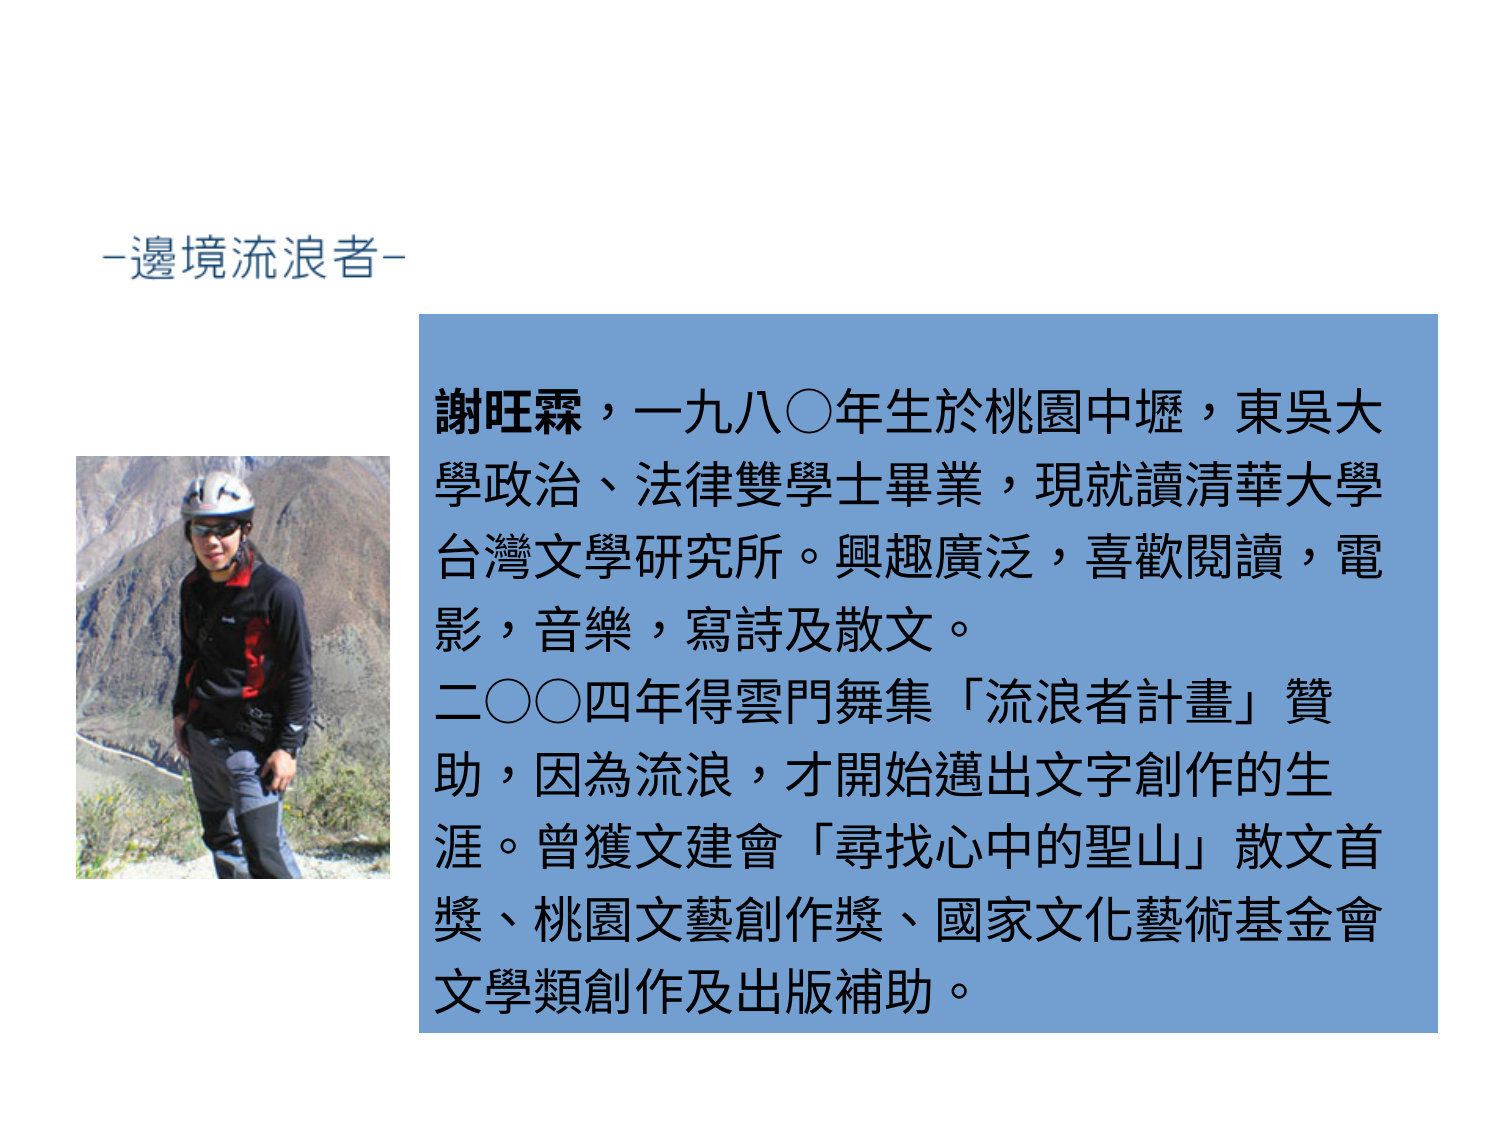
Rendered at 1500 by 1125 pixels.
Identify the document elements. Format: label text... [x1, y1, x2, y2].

table_header 謝旺霖，一九八○年生於桃園中壢，東吳大學政治、法律雙學士畢業，現就讀清華大學台灣文學研究所。興趣廣泛，喜歡閱讀，電影，音樂，寫詩及散文。 二○○四年得雲門舞集「流浪者計畫」贊助，因為流浪，才開始邁出文字創作的生涯。曾獲文建會「尋找心中的聖山」散文首獎、桃園文藝創作獎、國家文化藝術基金會文學類創作及出版補助。 [419, 314, 1438, 1033]
picture [40, 233, 410, 284]
picture [76, 456, 390, 879]
